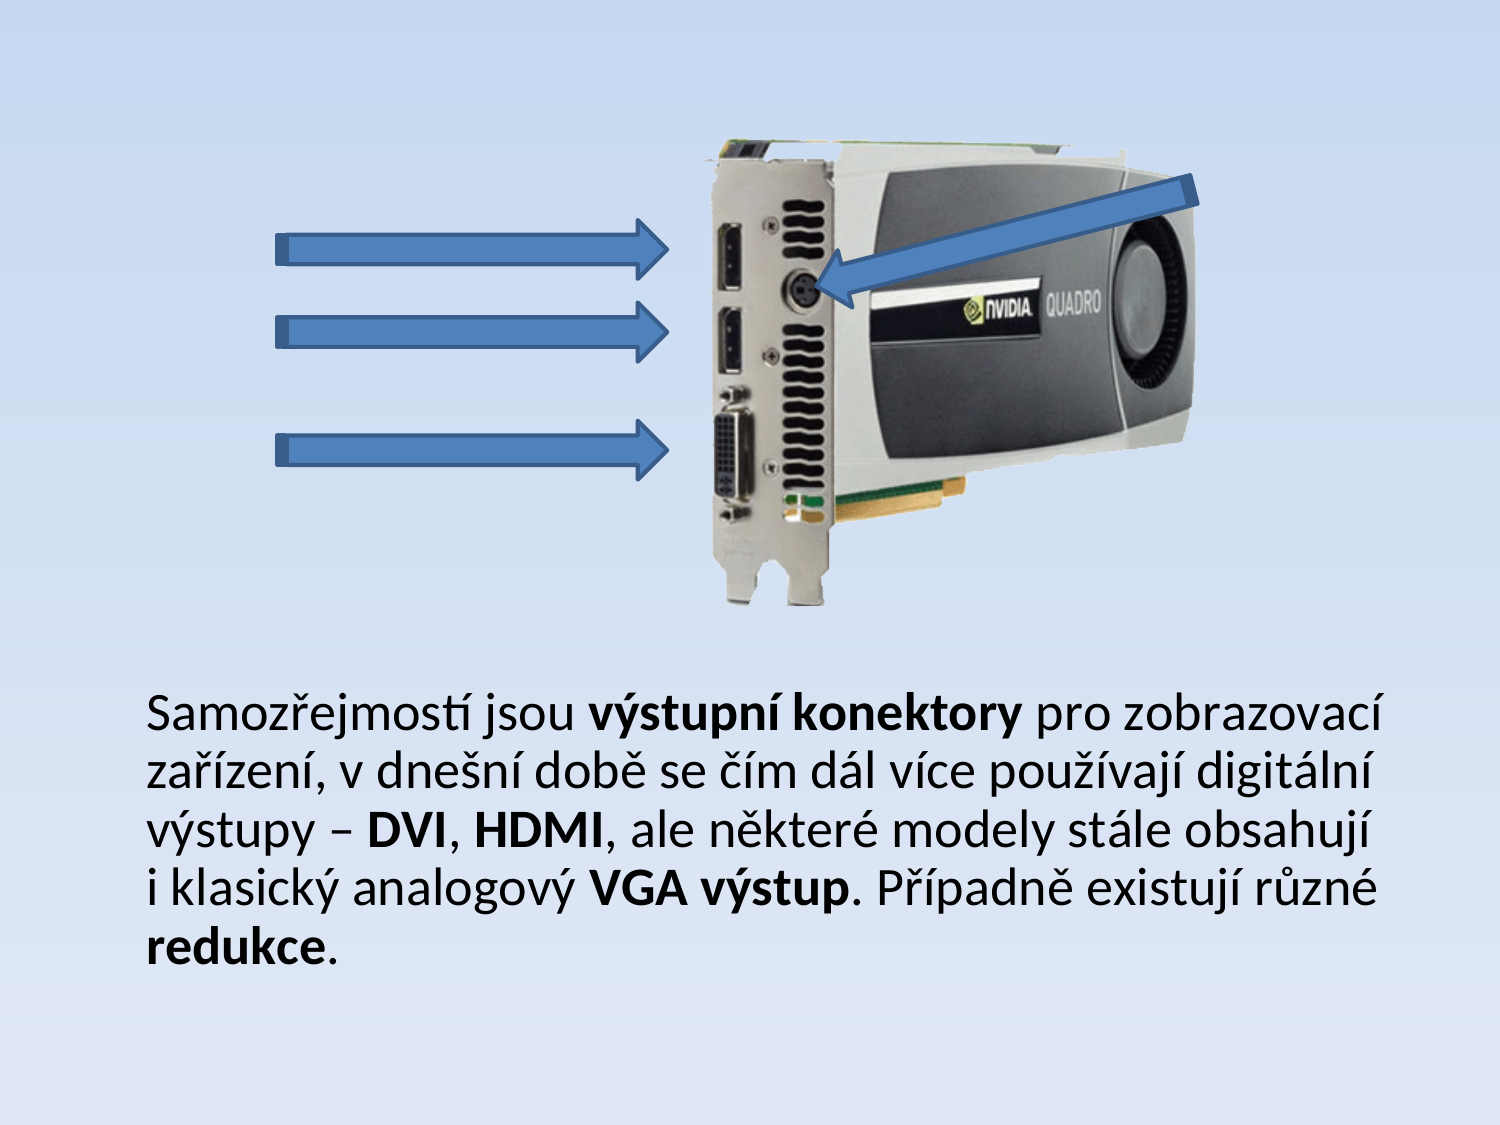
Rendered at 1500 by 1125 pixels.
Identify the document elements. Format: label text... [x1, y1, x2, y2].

picture [631, 54, 1257, 680]
text_box [281, 435, 285, 465]
text_box [286, 219, 668, 279]
text_box [286, 302, 668, 362]
text_box [281, 317, 285, 347]
text_box [286, 420, 668, 480]
list Samozřejmostí jsou výstupní konektory pro zobrazovací zařízení, v dnešní době se čím dál více používají digitální výstupy – DVI, HDMI, ale některé modely stále obsahují i klasický analogový VGA výstup. Případně existují různé redukce. [75, 676, 1426, 1116]
text_box [816, 175, 1198, 308]
text_box [281, 234, 285, 265]
